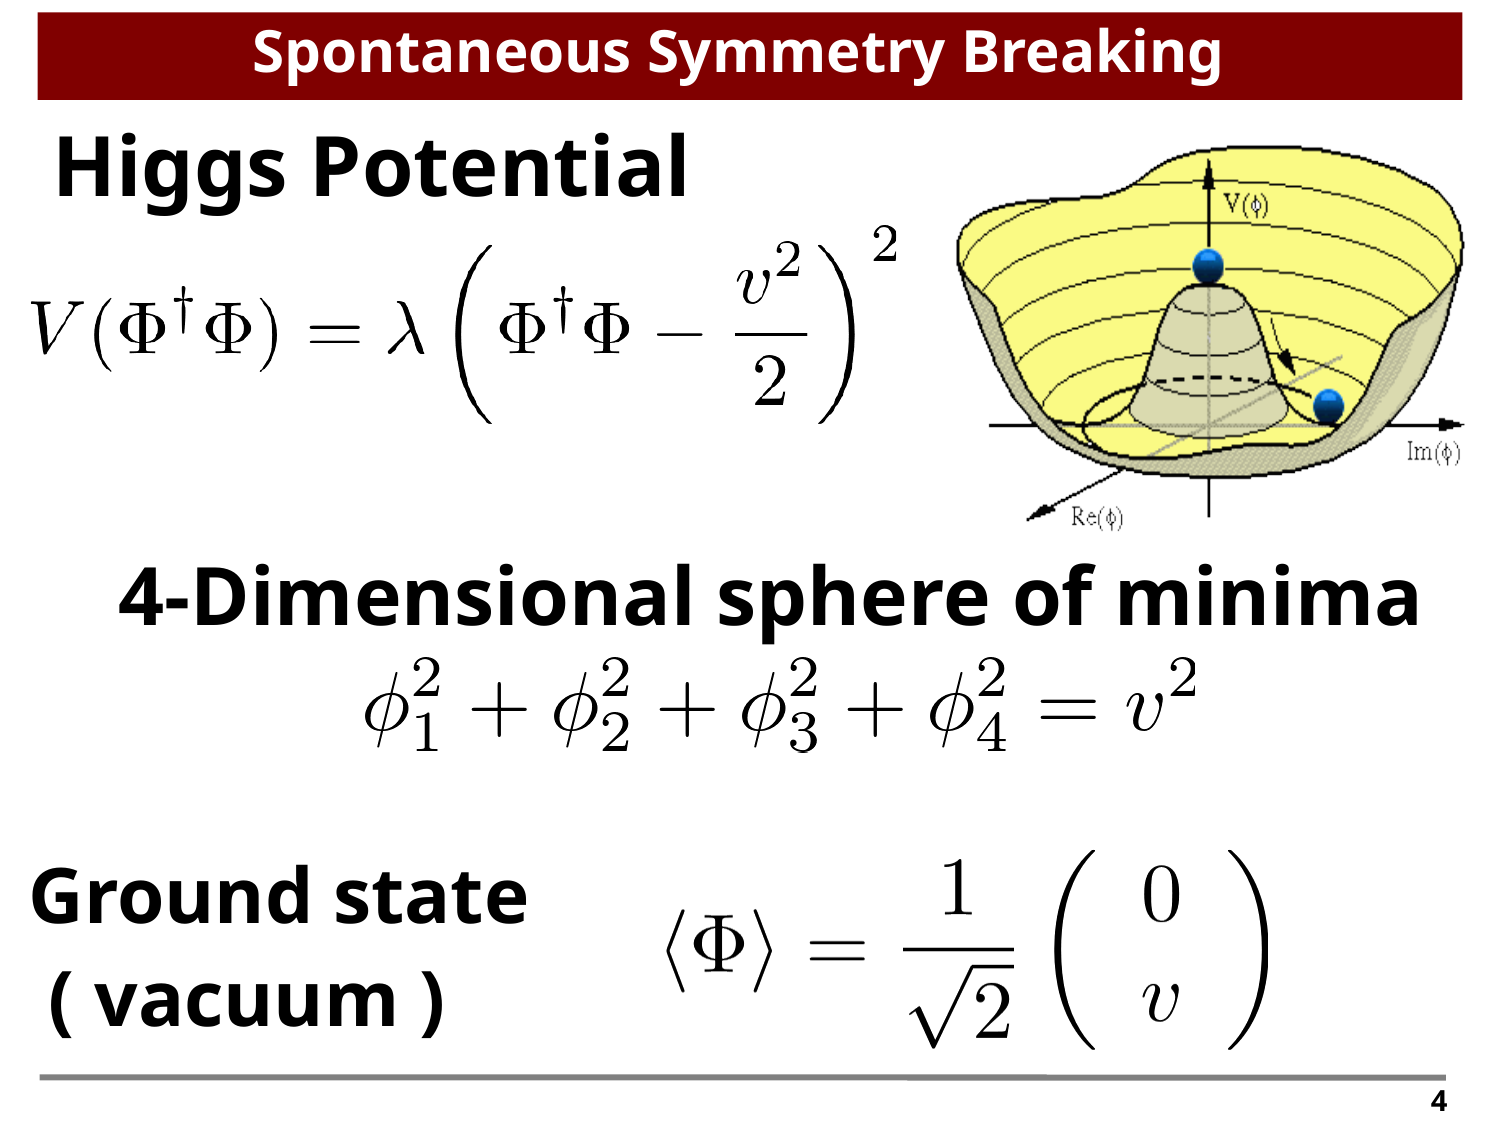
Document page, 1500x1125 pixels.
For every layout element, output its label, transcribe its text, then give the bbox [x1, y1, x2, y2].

picture [950, 138, 1483, 545]
title Spontaneous Symmetry Breaking [132, 12, 1345, 96]
list 4-Dimensional sphere of minima [25, 548, 1500, 717]
picture [30, 225, 897, 424]
list Higgs Potential [37, 117, 1444, 256]
picture [365, 657, 1195, 753]
picture [666, 849, 1268, 1050]
list Ground state ( vacuum ) [13, 850, 691, 1051]
